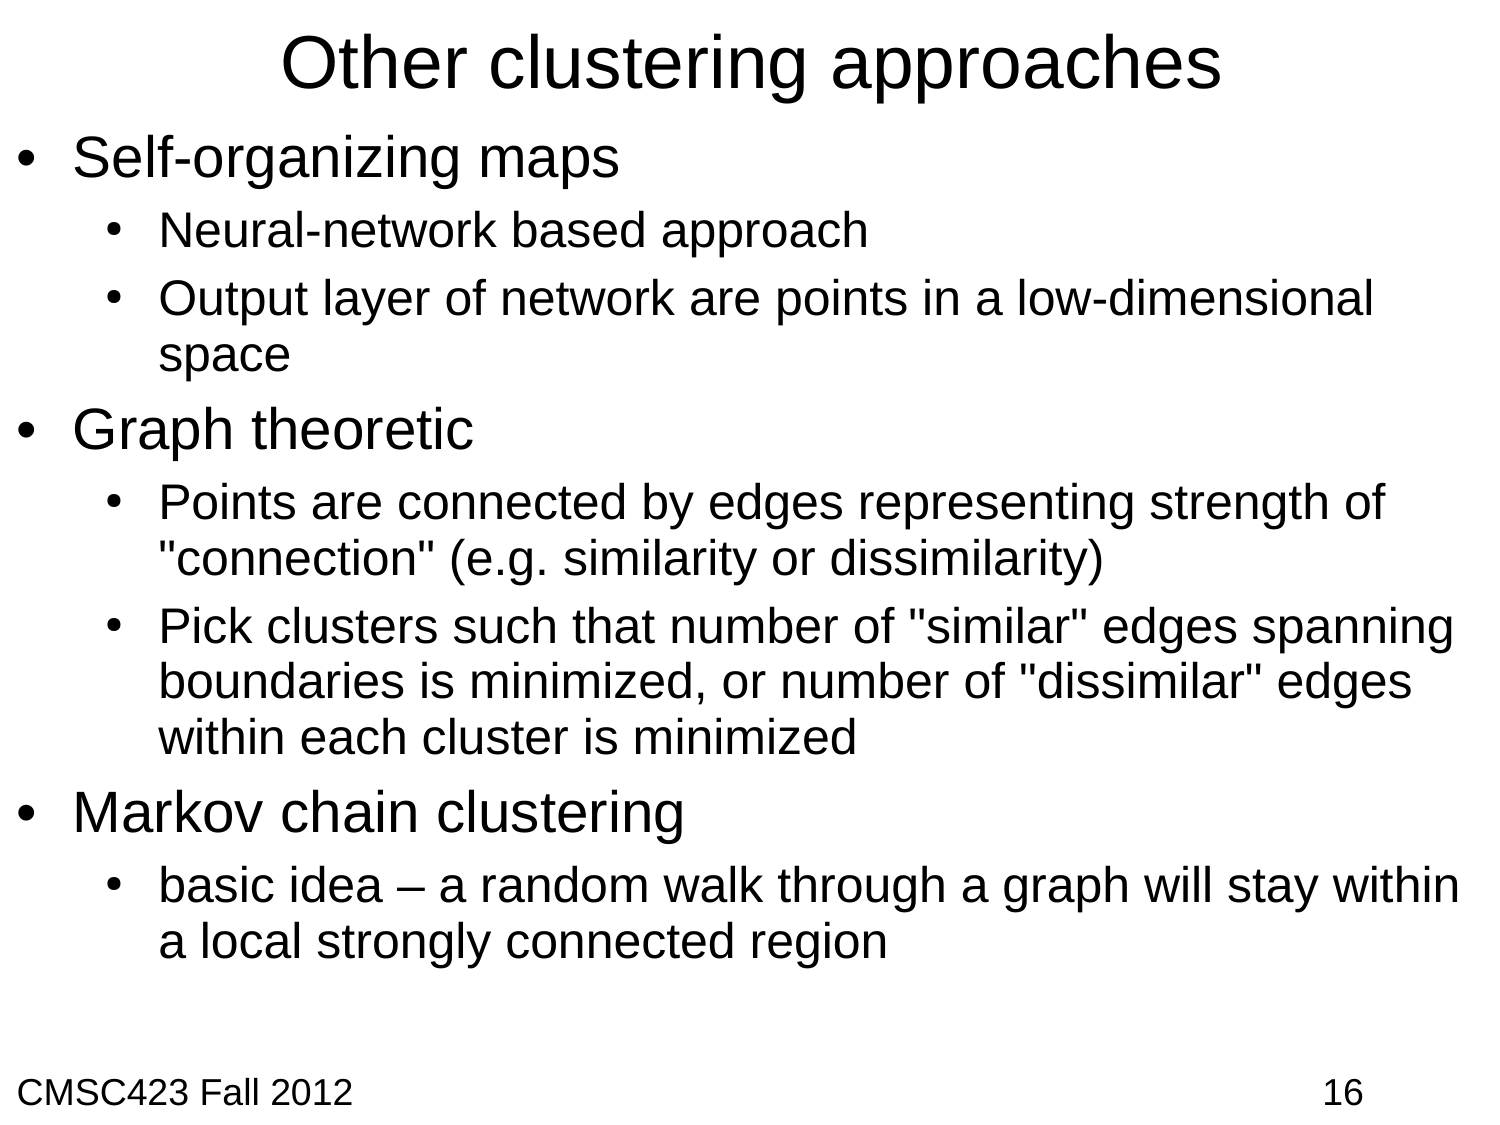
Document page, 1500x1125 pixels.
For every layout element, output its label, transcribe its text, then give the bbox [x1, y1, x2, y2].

title Other clustering approaches [19, 17, 1485, 108]
list Self-organizing maps Neural-network based approach Output layer of network are points in a low-dimensional space Graph theoretic Points are connected by edges representing strength of "connection" (e.g. similarity or dissimilarity) Pick clusters such that number of "similar" edges spanning boundaries is minimized, or number of "dissimilar" edges within each cluster is minimized Markov chain clustering basic idea – a random walk through a graph will stay within a local strongly connected region [16, 124, 1485, 1057]
